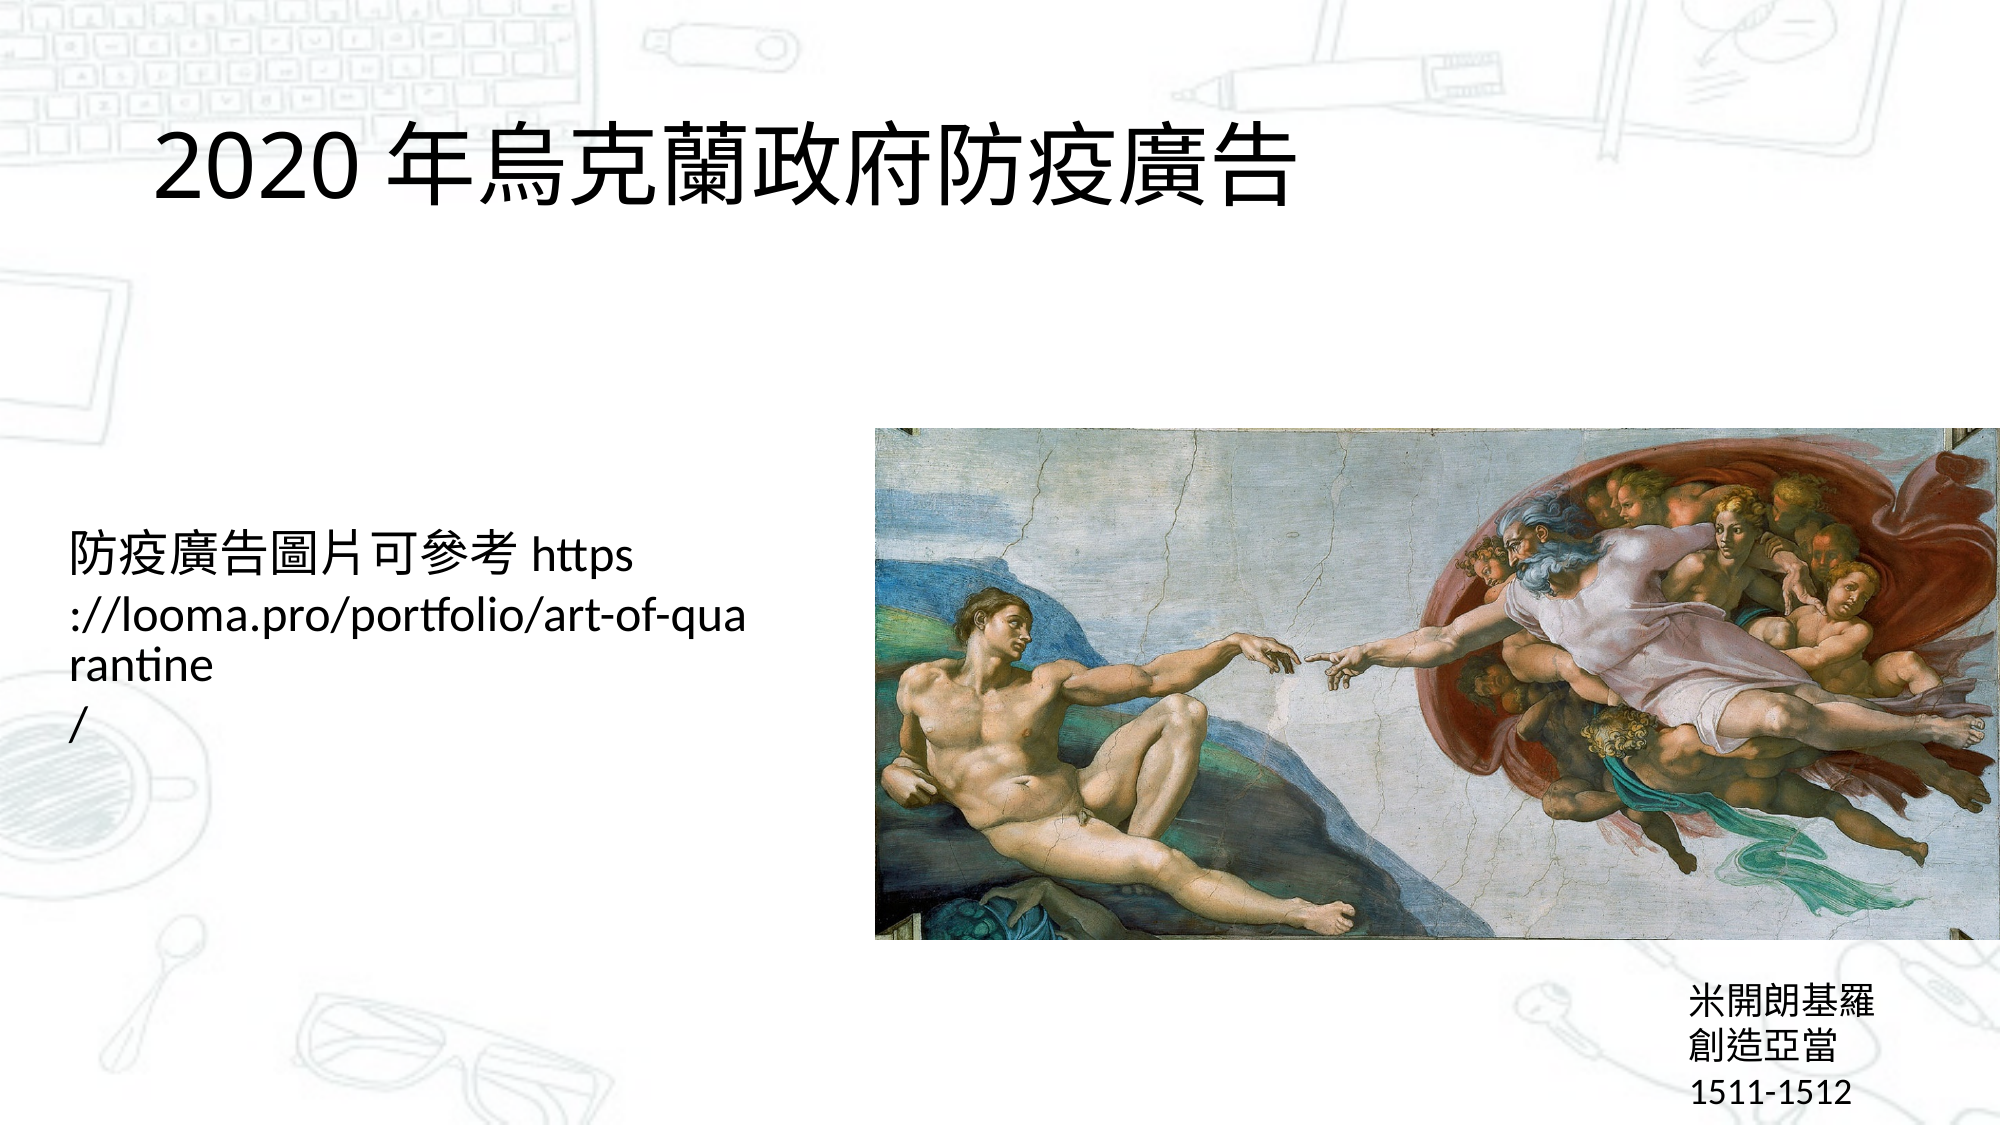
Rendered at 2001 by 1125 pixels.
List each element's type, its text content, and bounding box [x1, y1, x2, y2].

text_box 米開朗基羅 創造亞當 1511-1512 [1674, 969, 1970, 1125]
picture [875, 428, 2000, 940]
text_box 防疫廣告圖片可參考https://looma.pro/portfolio/art-of-quarantine/ [54, 514, 776, 709]
title 2020年烏克蘭政府防疫廣告 [137, 59, 1863, 278]
